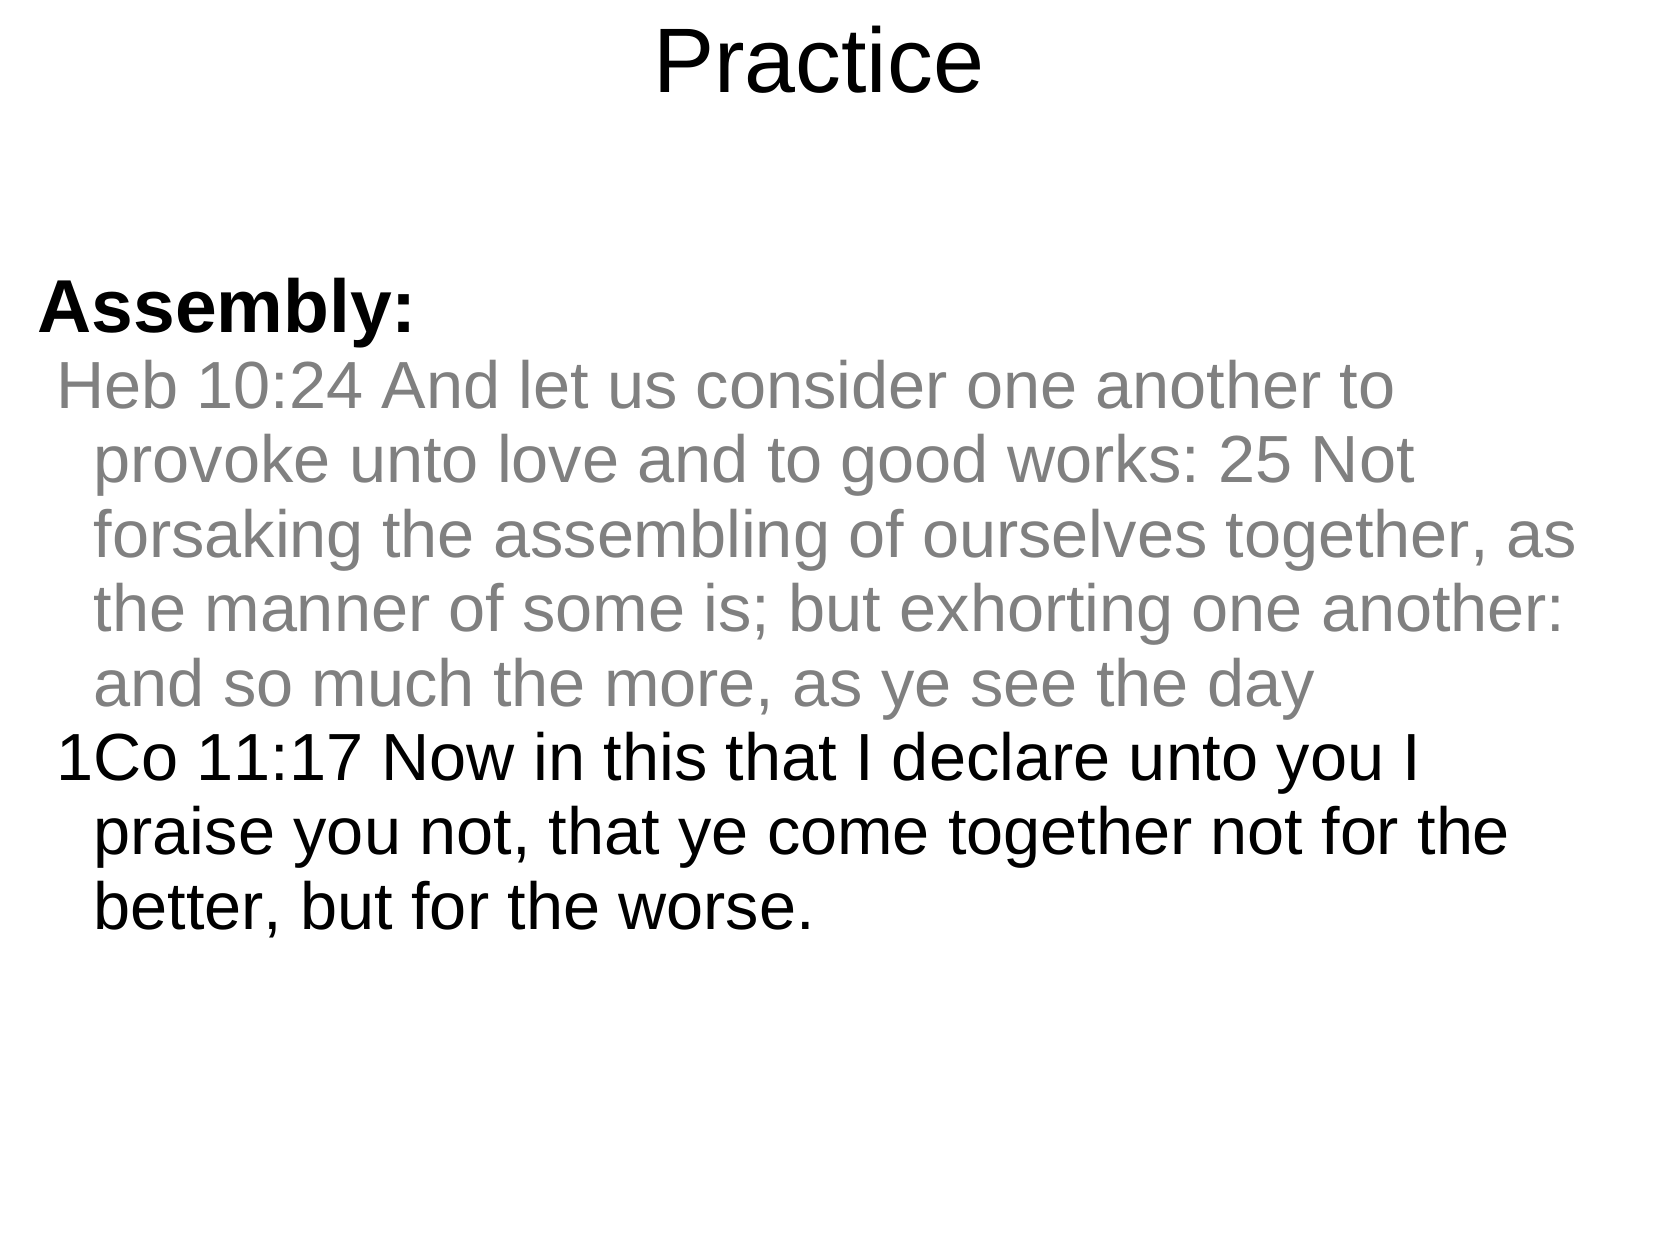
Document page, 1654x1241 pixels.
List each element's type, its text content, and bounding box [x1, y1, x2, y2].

subtitle Assembly: Heb 10:24 And let us consider one another to provoke unto love and to good works: 25 Not forsaking the assembling of ourselves together, as the manner of some is; but exhorting one another: and so much the more, as ye see the day 1Co 11:17 Now in this that I declare unto you I praise you not, that ye come together not for the better, but for the worse. [37, 75, 1601, 1205]
title Practice [75, 0, 1564, 75]
